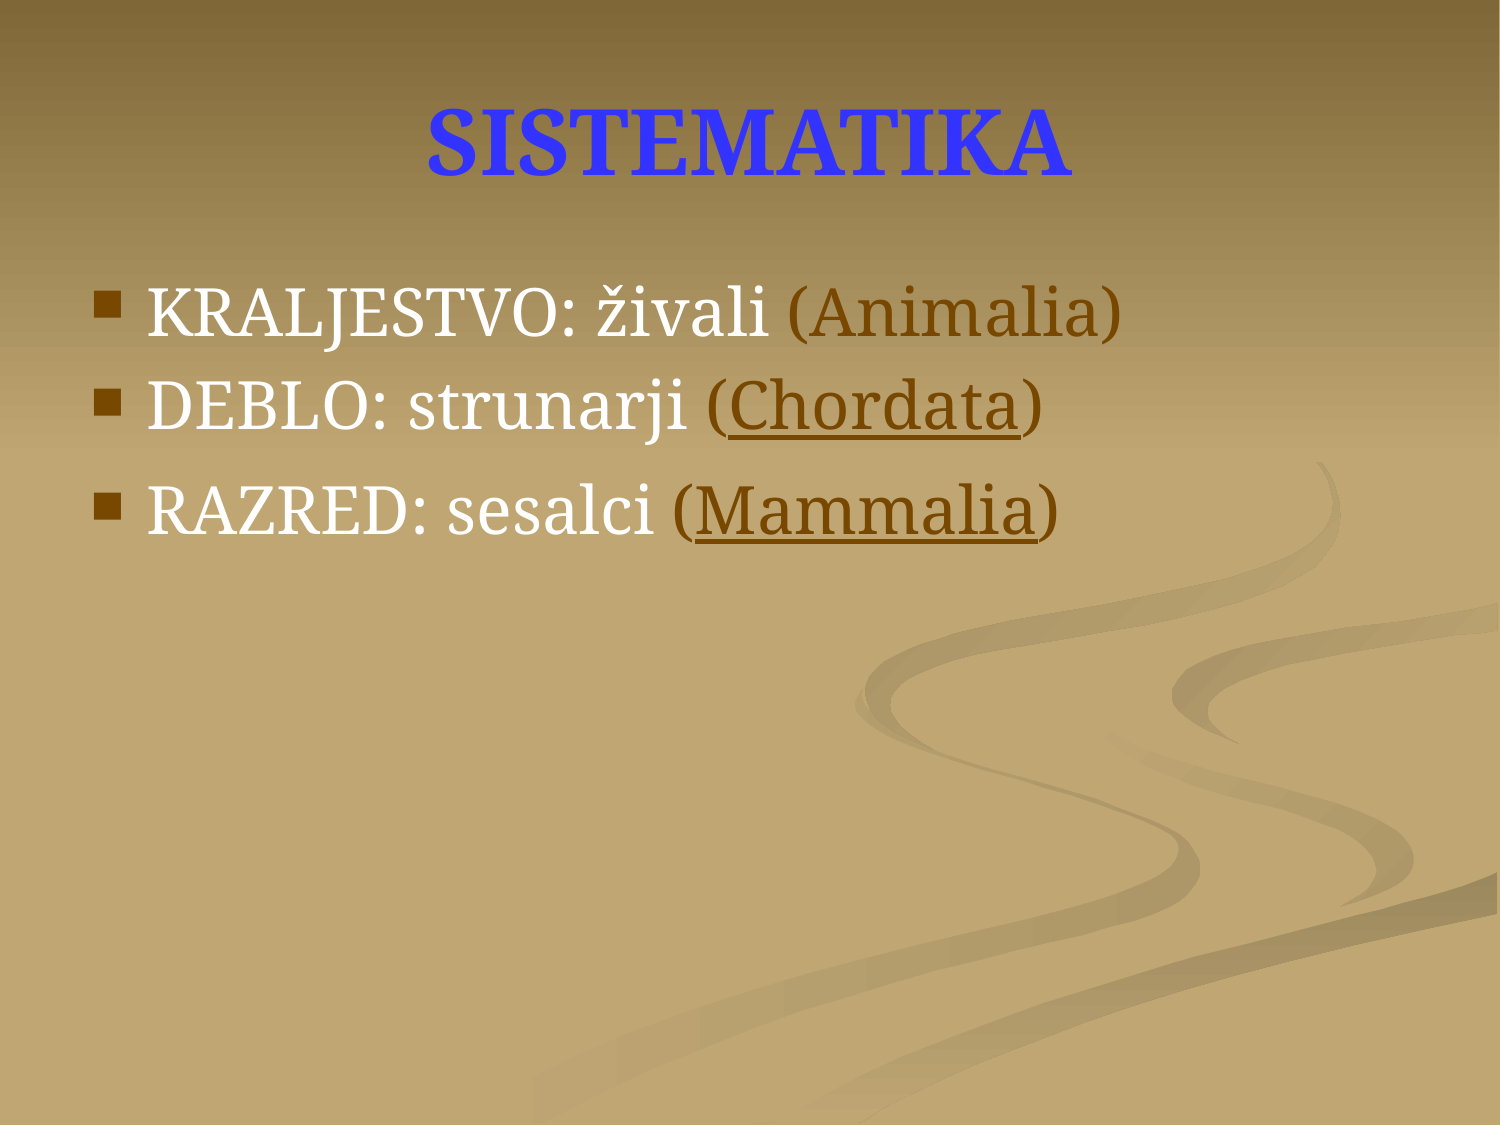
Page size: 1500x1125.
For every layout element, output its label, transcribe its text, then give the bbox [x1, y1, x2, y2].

title SISTEMATIKA [75, 45, 1425, 233]
list KRALJESTVO: živali (Animalia) DEBLO: strunarji (Chordata) RAZRED: sesalci (Mammalia) [75, 262, 1425, 1005]
